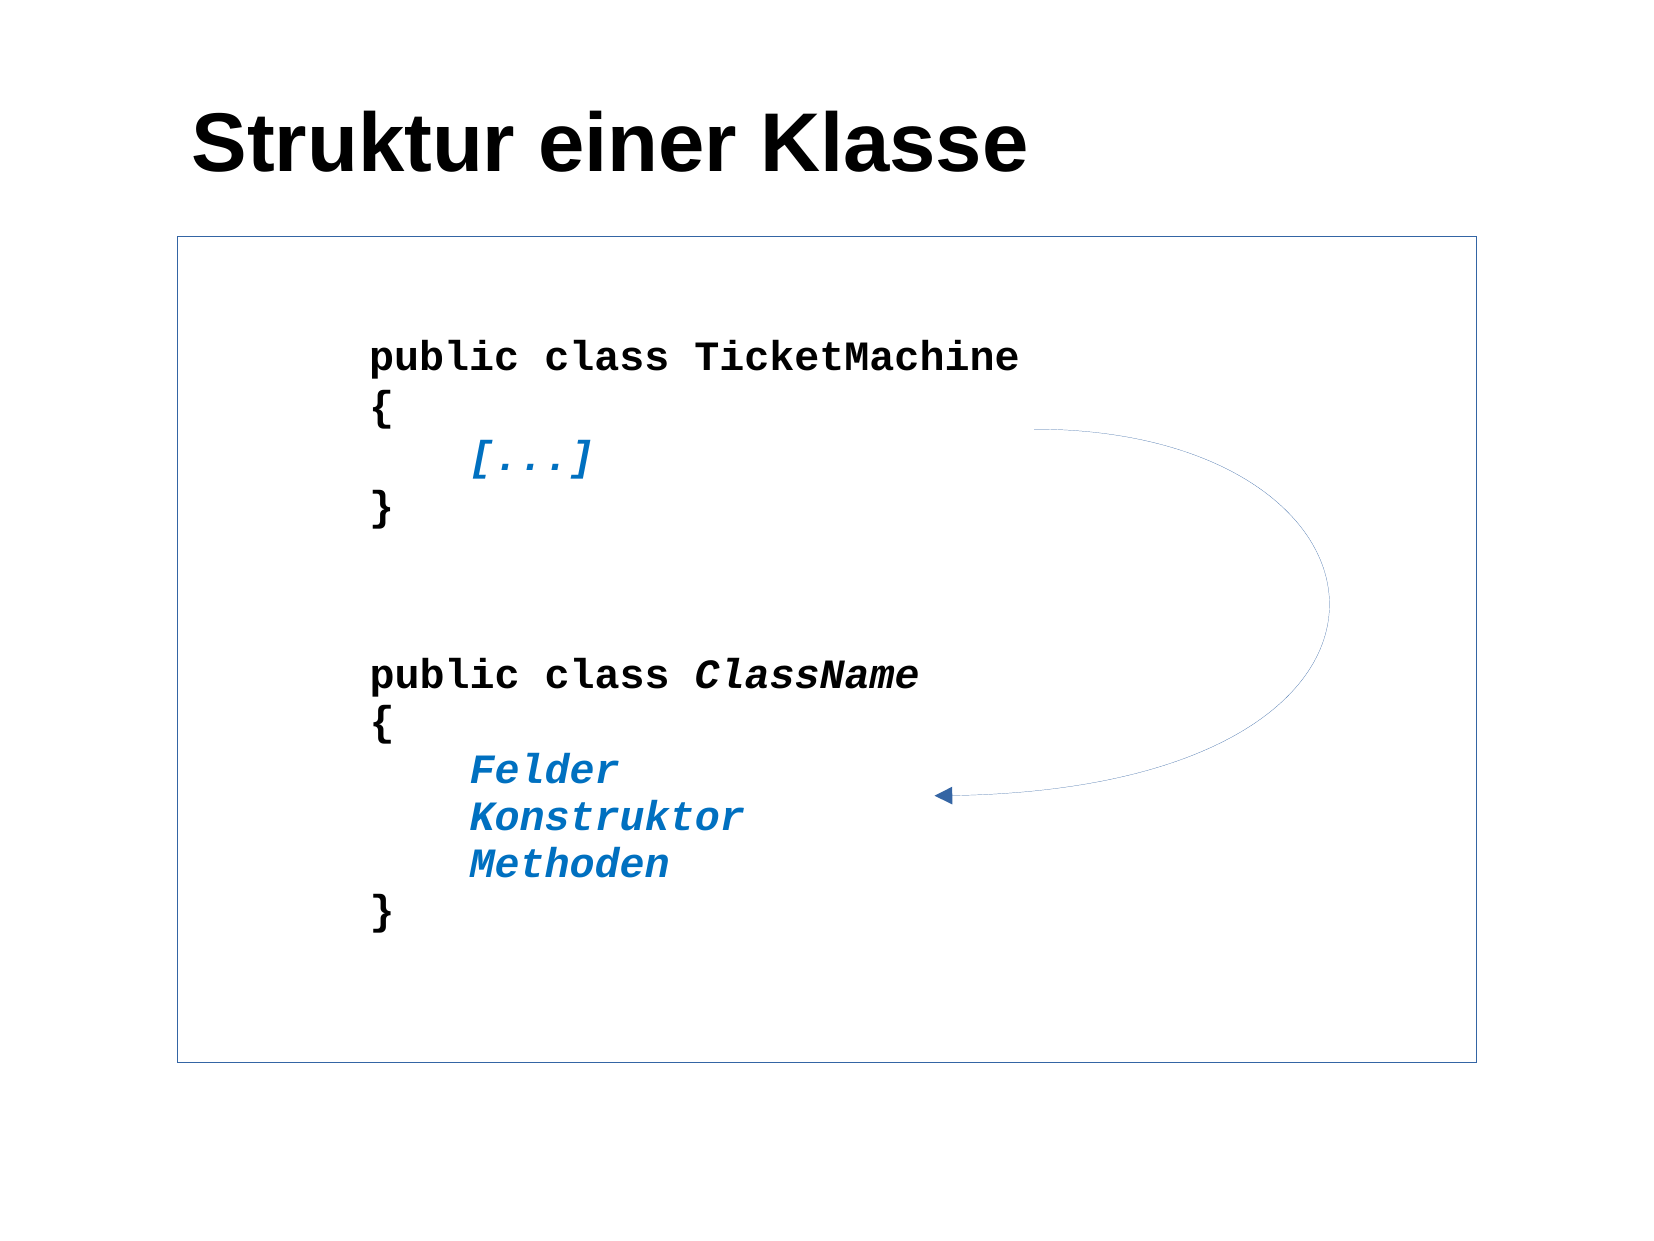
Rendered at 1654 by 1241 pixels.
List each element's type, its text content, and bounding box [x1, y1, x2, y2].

text_box public class TicketMachine { [...] } [354, 321, 1035, 537]
text_box Struktur einer Klasse [177, 88, 1152, 207]
text_box public class ClassName { Felder Konstruktor Methoden } [354, 646, 935, 945]
